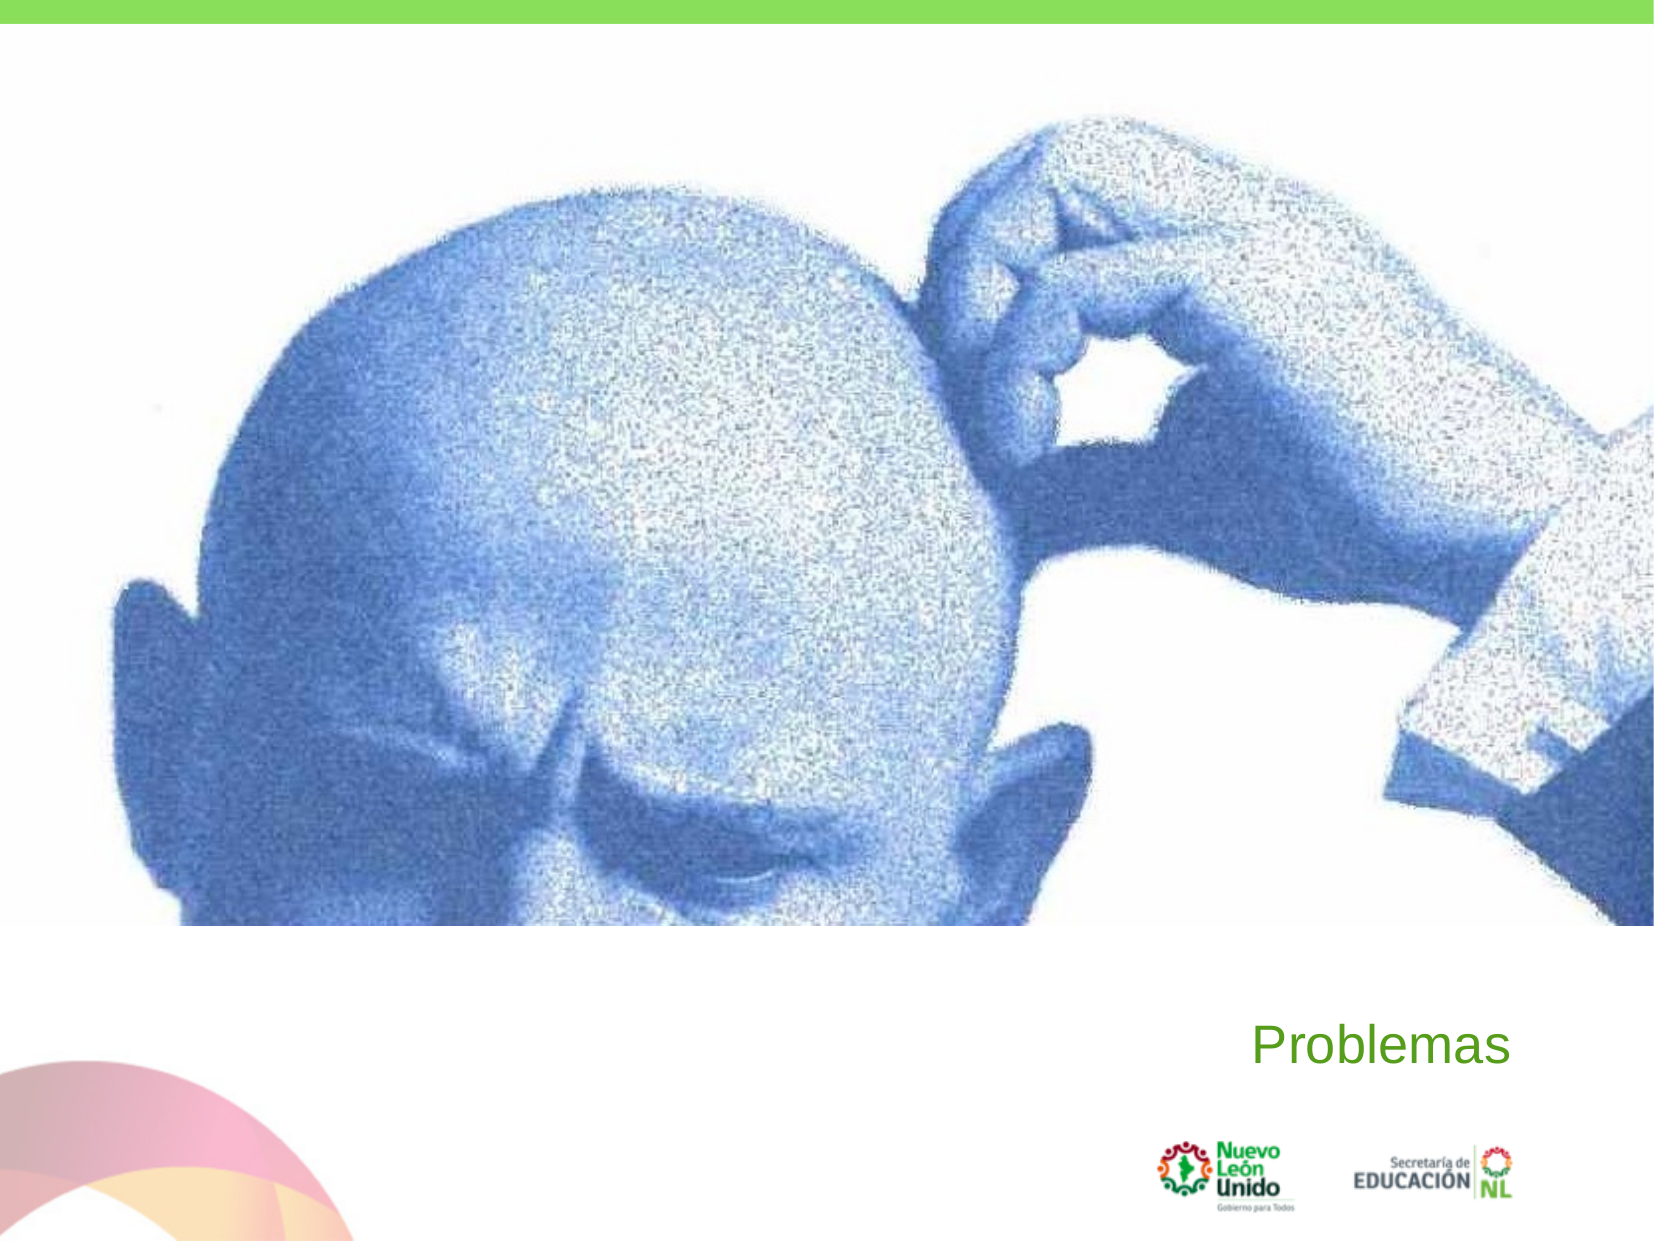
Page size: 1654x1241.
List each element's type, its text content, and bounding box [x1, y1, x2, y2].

text_box Problemas [1237, 1006, 1546, 1088]
picture [0, 0, 1654, 1241]
